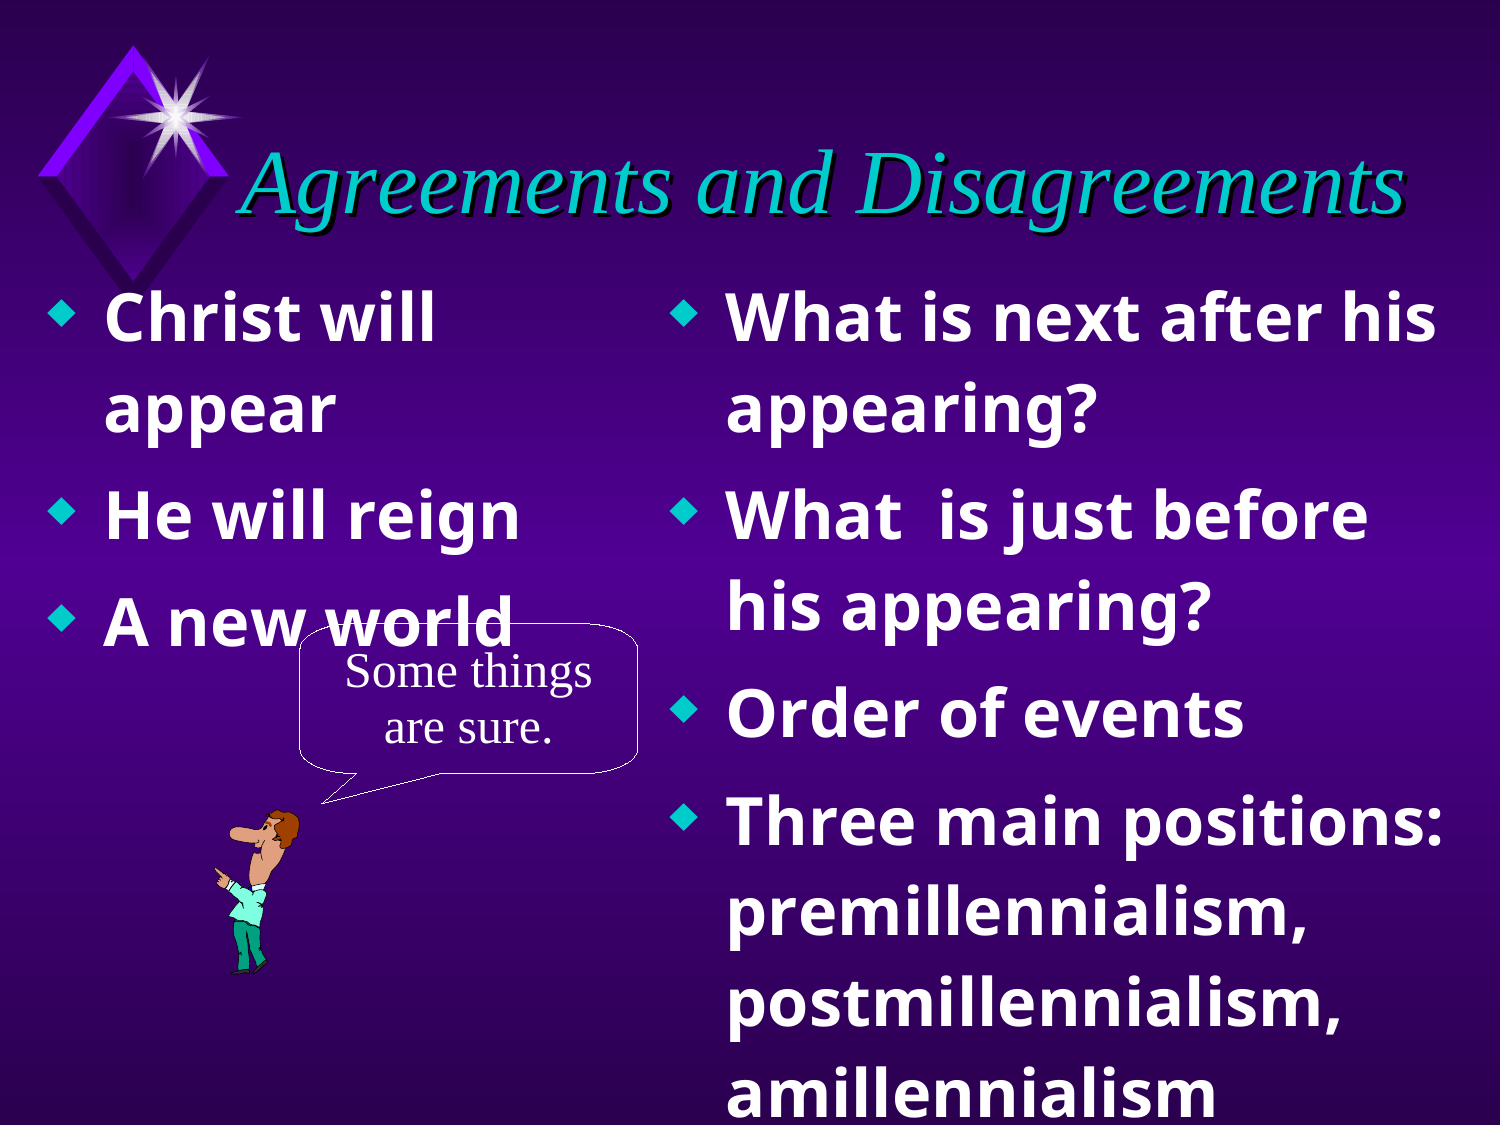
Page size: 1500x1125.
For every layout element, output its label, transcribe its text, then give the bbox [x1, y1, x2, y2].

chart [213, 809, 301, 976]
title Agreements and Disagreements [224, 78, 1475, 288]
list What is next after his appearing? What is just before his appearing? Order of events Three main positions: premillennialism, postmillennialism, amillennialism [654, 262, 1461, 986]
text_box Some things are sure. [299, 623, 638, 804]
list Christ will appear He will reign A new world [32, 262, 654, 963]
